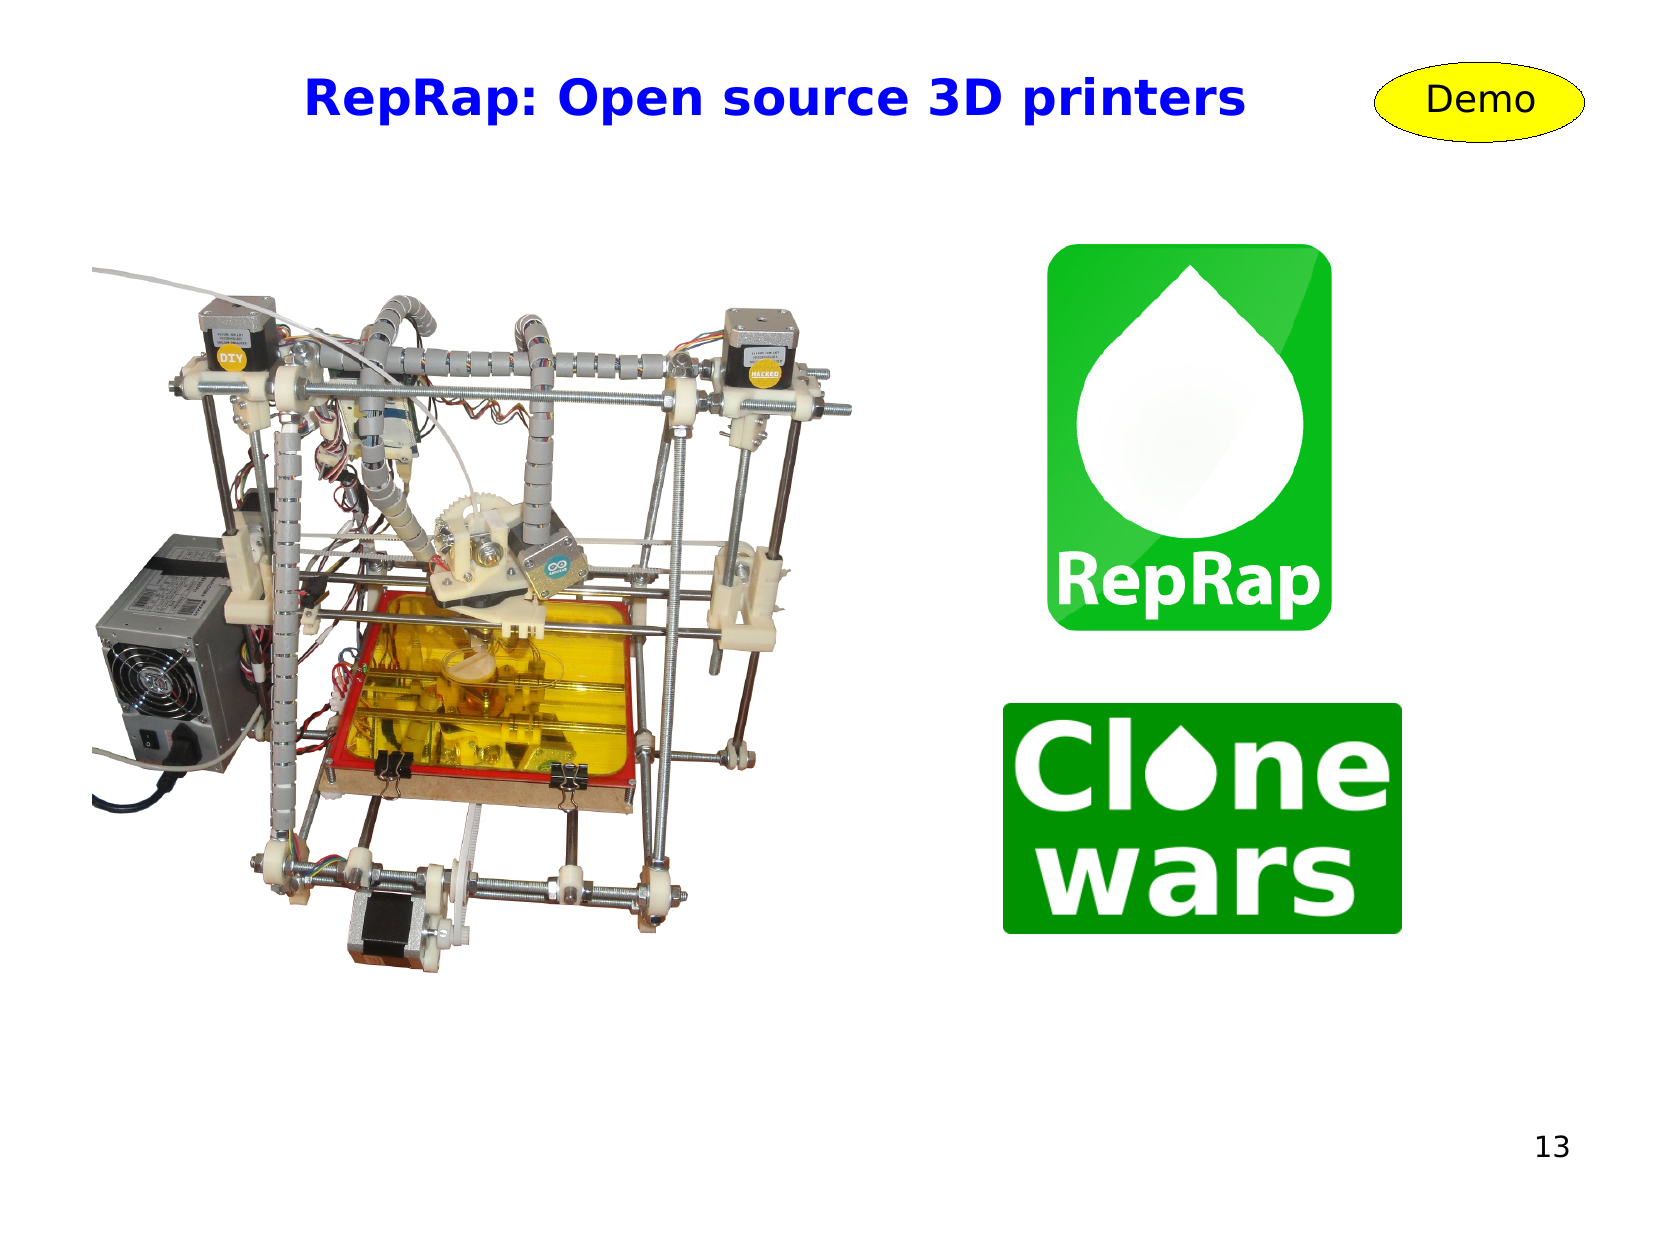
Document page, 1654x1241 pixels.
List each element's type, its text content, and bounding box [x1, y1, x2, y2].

text_box [1374, 72, 1585, 143]
text_box Demo [1410, 70, 1552, 129]
text_box RepRap: Open source 3D printers [288, 61, 1263, 135]
text_box [1416, 62, 1543, 70]
picture [1047, 244, 1332, 631]
picture [92, 248, 863, 986]
picture [1003, 703, 1402, 934]
